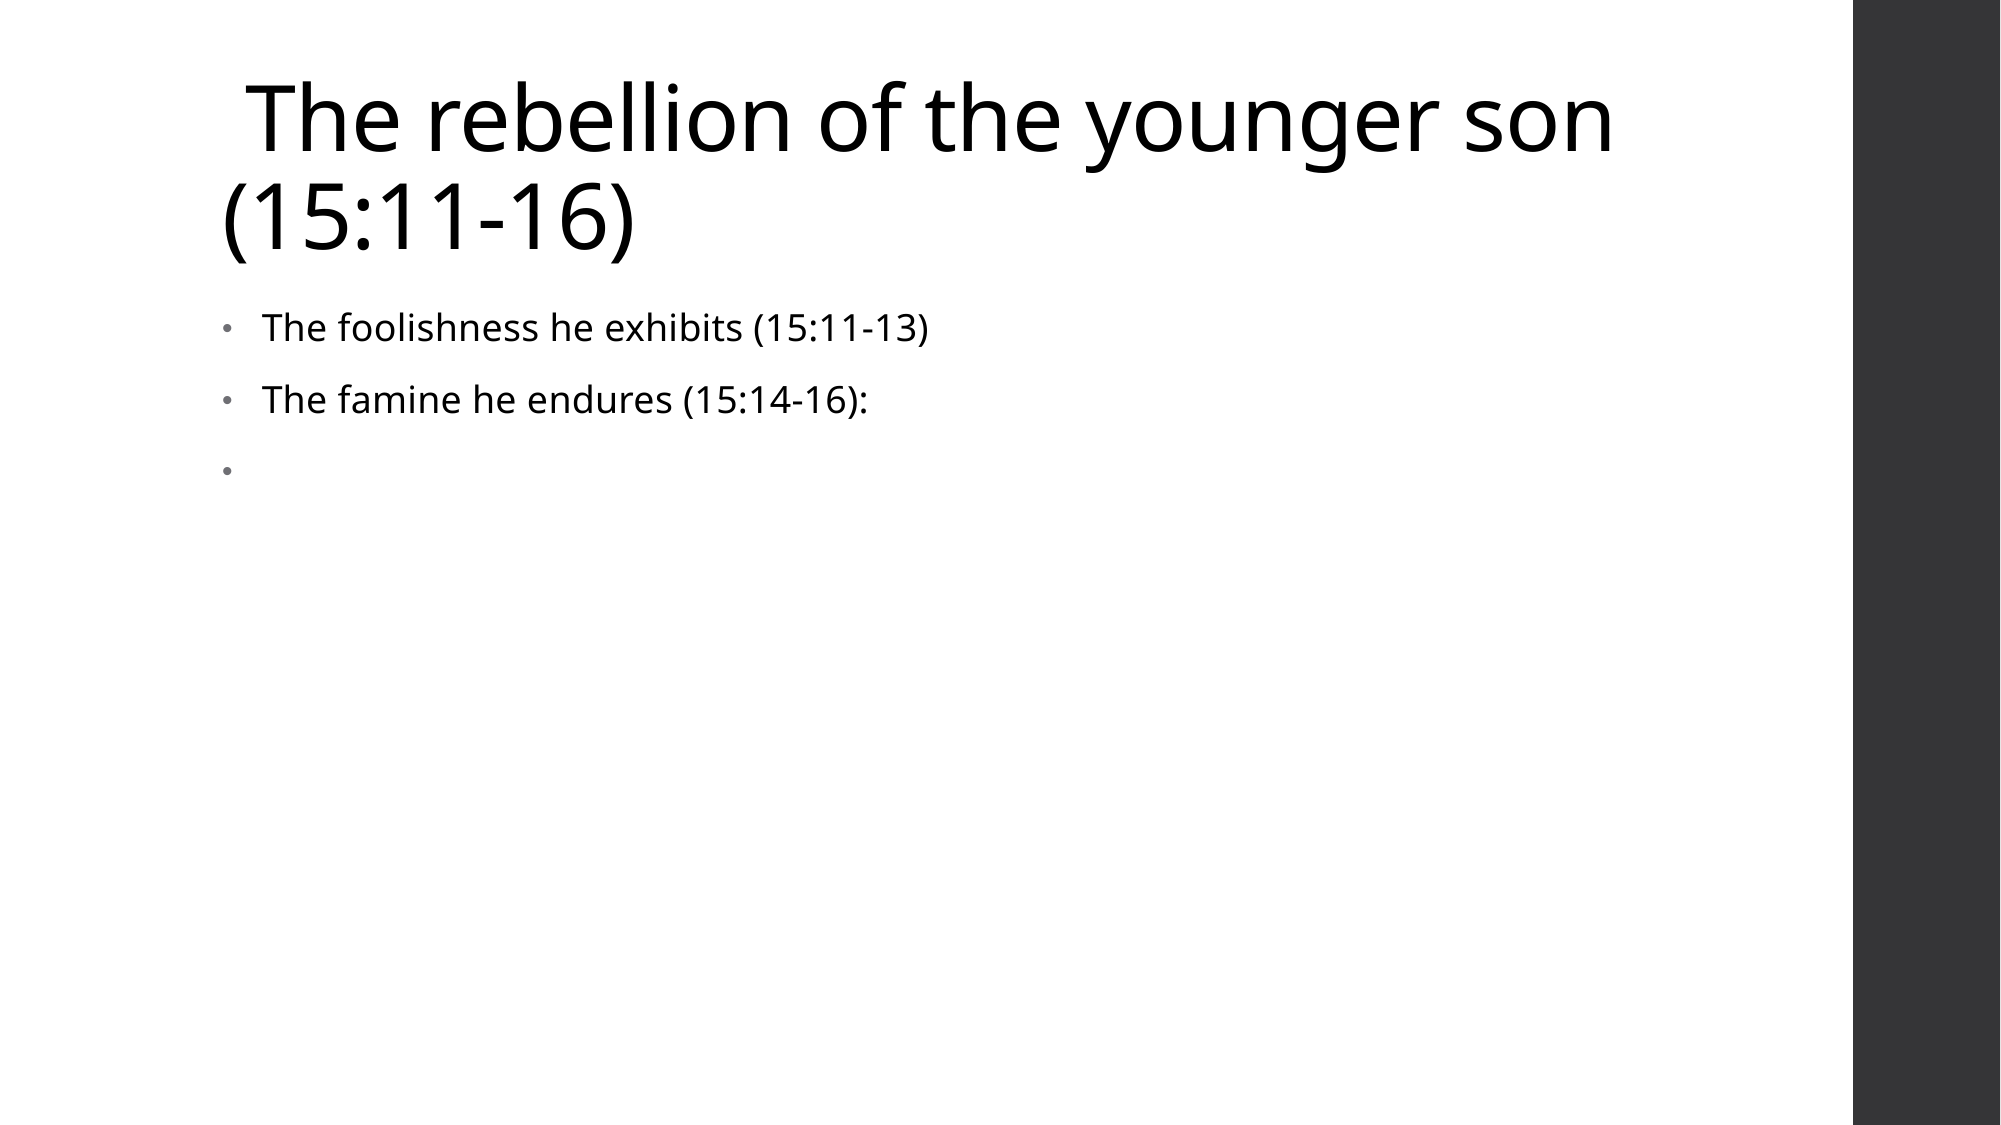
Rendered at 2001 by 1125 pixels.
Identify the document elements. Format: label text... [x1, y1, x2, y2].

list The foolishness he exhibits (15:11-13) The famine he endures (15:14-16): [206, 299, 1617, 1014]
title The rebellion of the younger son (15:11-16) [206, 60, 1797, 278]
